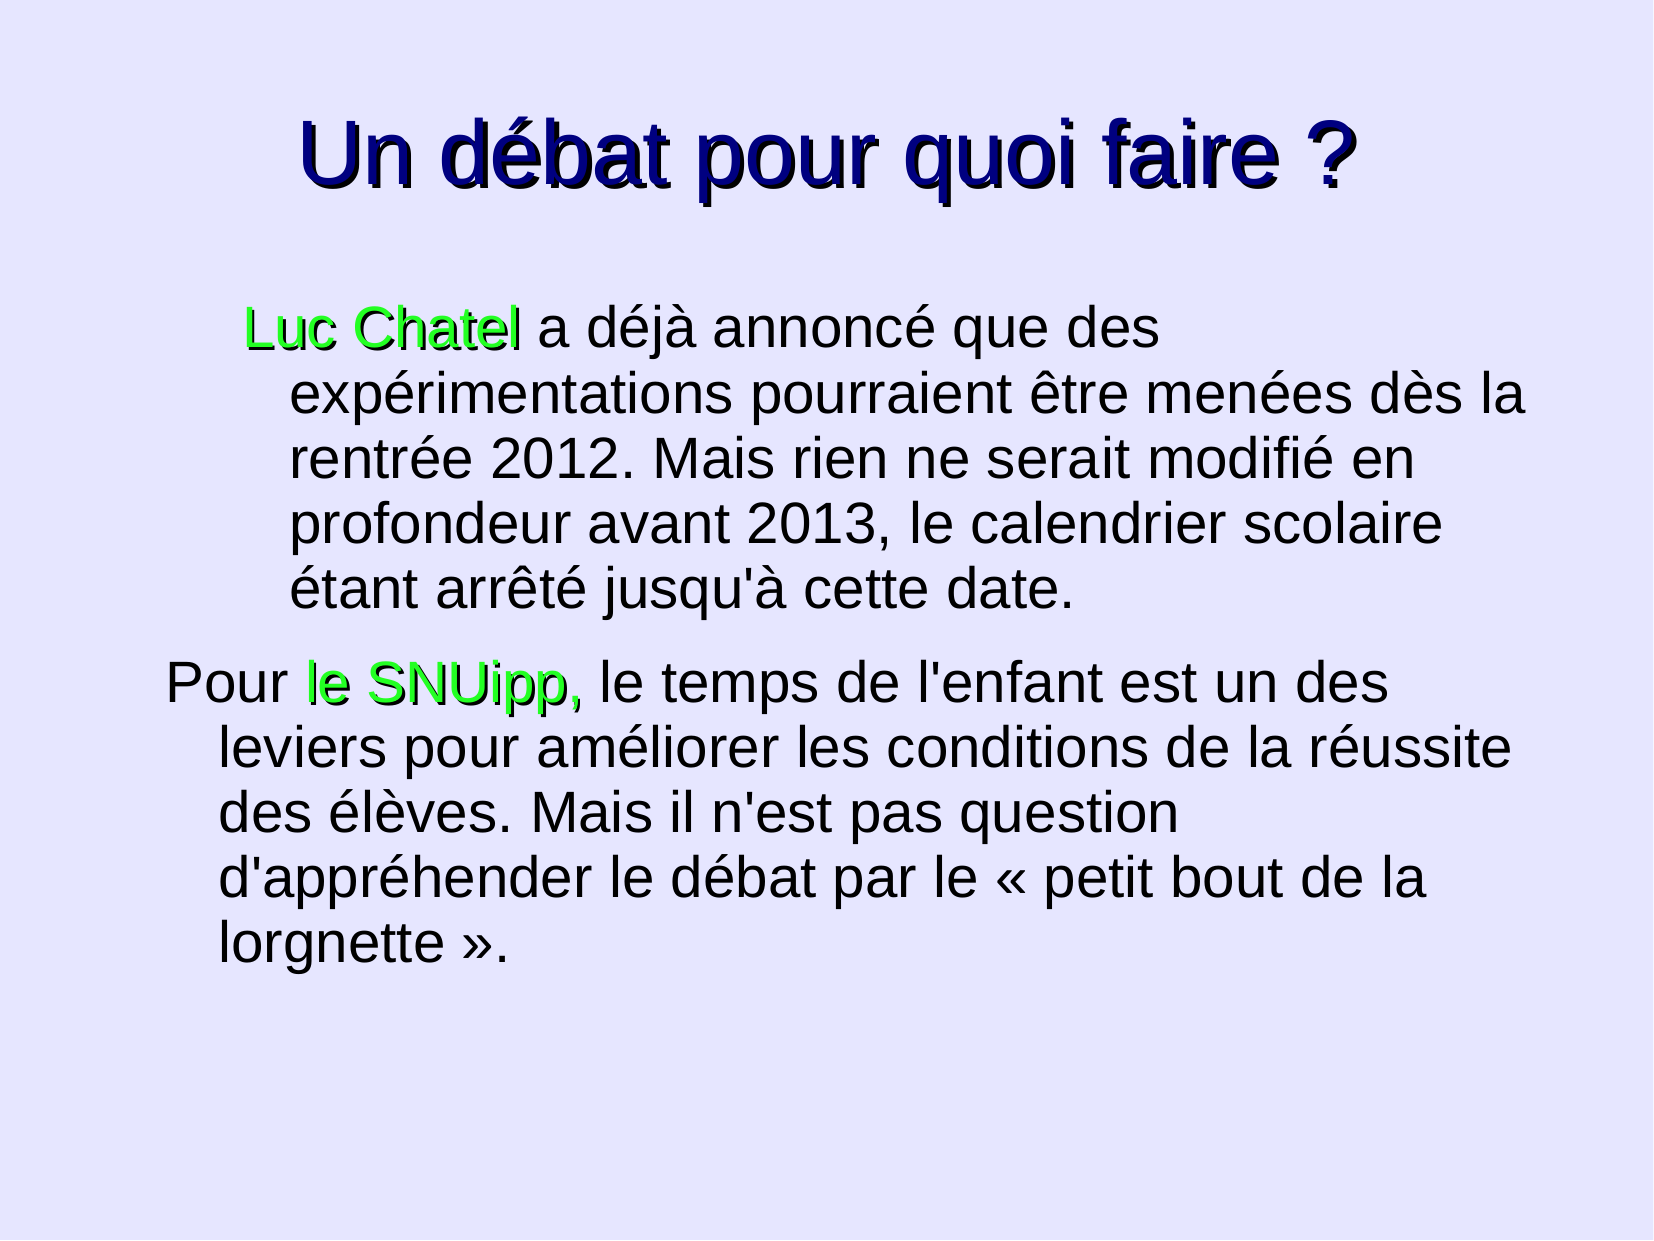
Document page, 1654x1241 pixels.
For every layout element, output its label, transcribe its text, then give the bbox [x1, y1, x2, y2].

list Luc Chatel a déjà annoncé que des expérimentations pourraient être menées dès la rentrée 2012. Mais rien ne serait modifié en profondeur avant 2013, le calendrier scolaire étant arrêté jusqu'à cette date. Pour le SNUipp, le temps de l'enfant est un des leviers pour améliorer les conditions de la réussite des élèves. Mais il n'est pas question d'appréhender le débat par le « petit bout de la lorgnette ». [76, 295, 1565, 1034]
title Un débat pour quoi faire ? [82, 49, 1571, 257]
